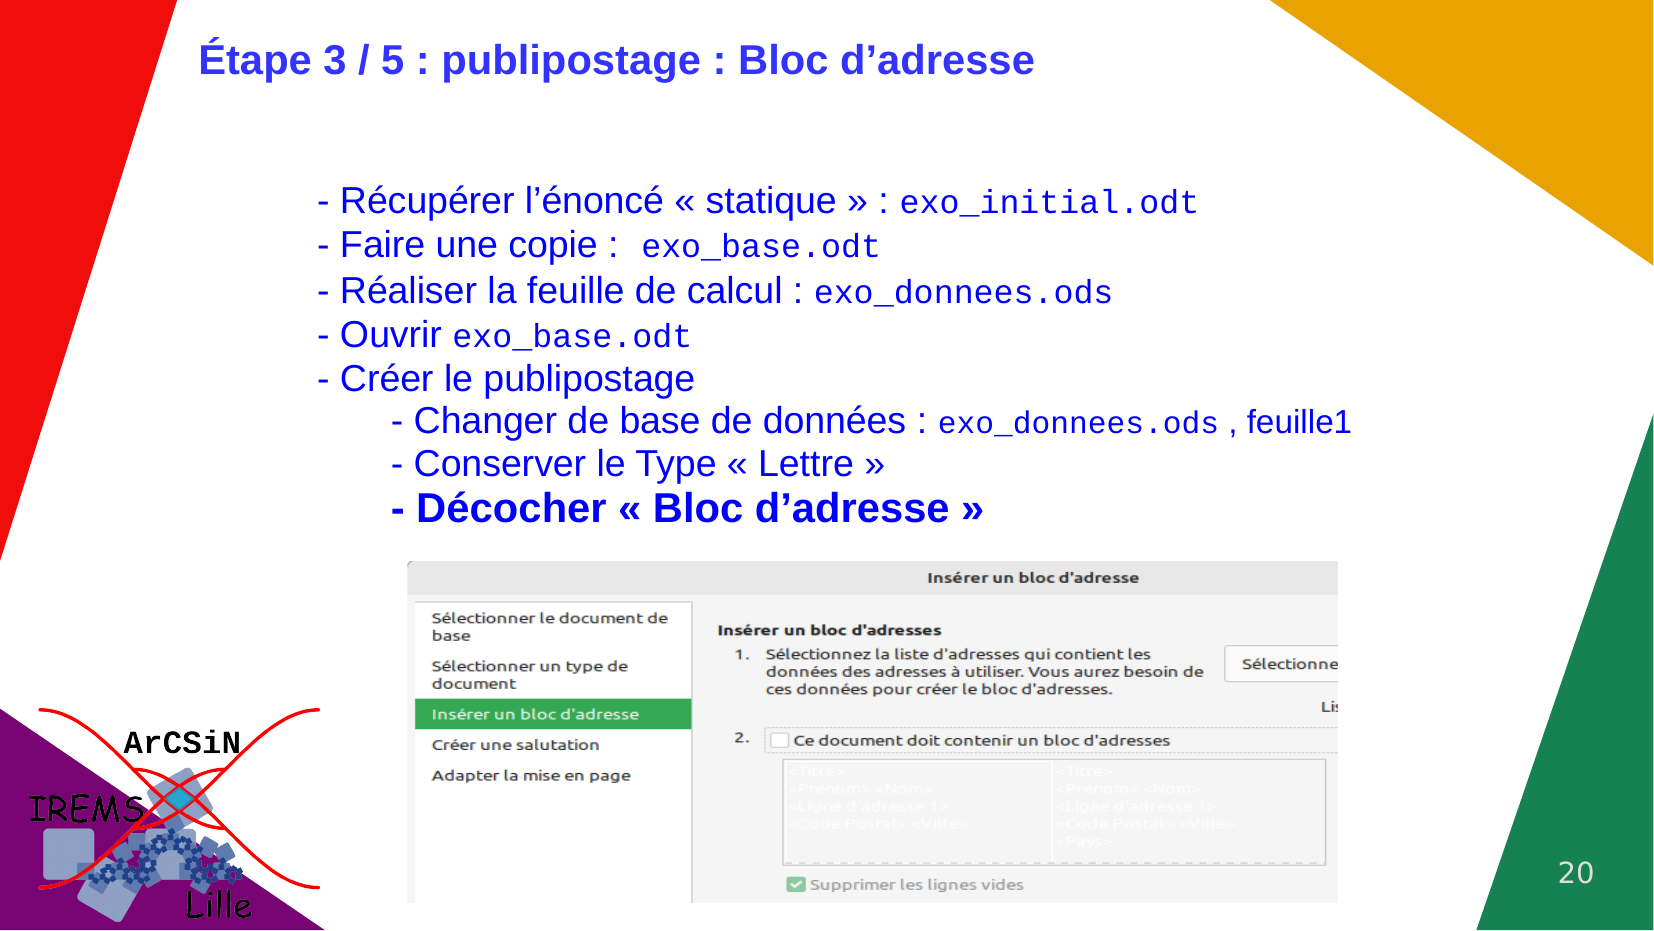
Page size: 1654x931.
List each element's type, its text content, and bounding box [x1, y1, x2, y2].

picture [29, 708, 320, 922]
text_box Étape 3 / 5 : publipostage : Bloc d’adresse [183, 29, 1352, 138]
picture [407, 561, 1338, 903]
text_box - Récupérer l’énoncé « statique » : exo_initial.odt - Faire une copie : exo_base.odt - Réaliser la feuille de calcul : exo_donnees.ods - Ouvrir exo_base.odt - Créer le publipostage - Changer de base de données : exo_donnees.ods , feuille1 - Conserver le Type « Lettre » - Décocher « Bloc d’adresse » [317, 179, 1582, 636]
